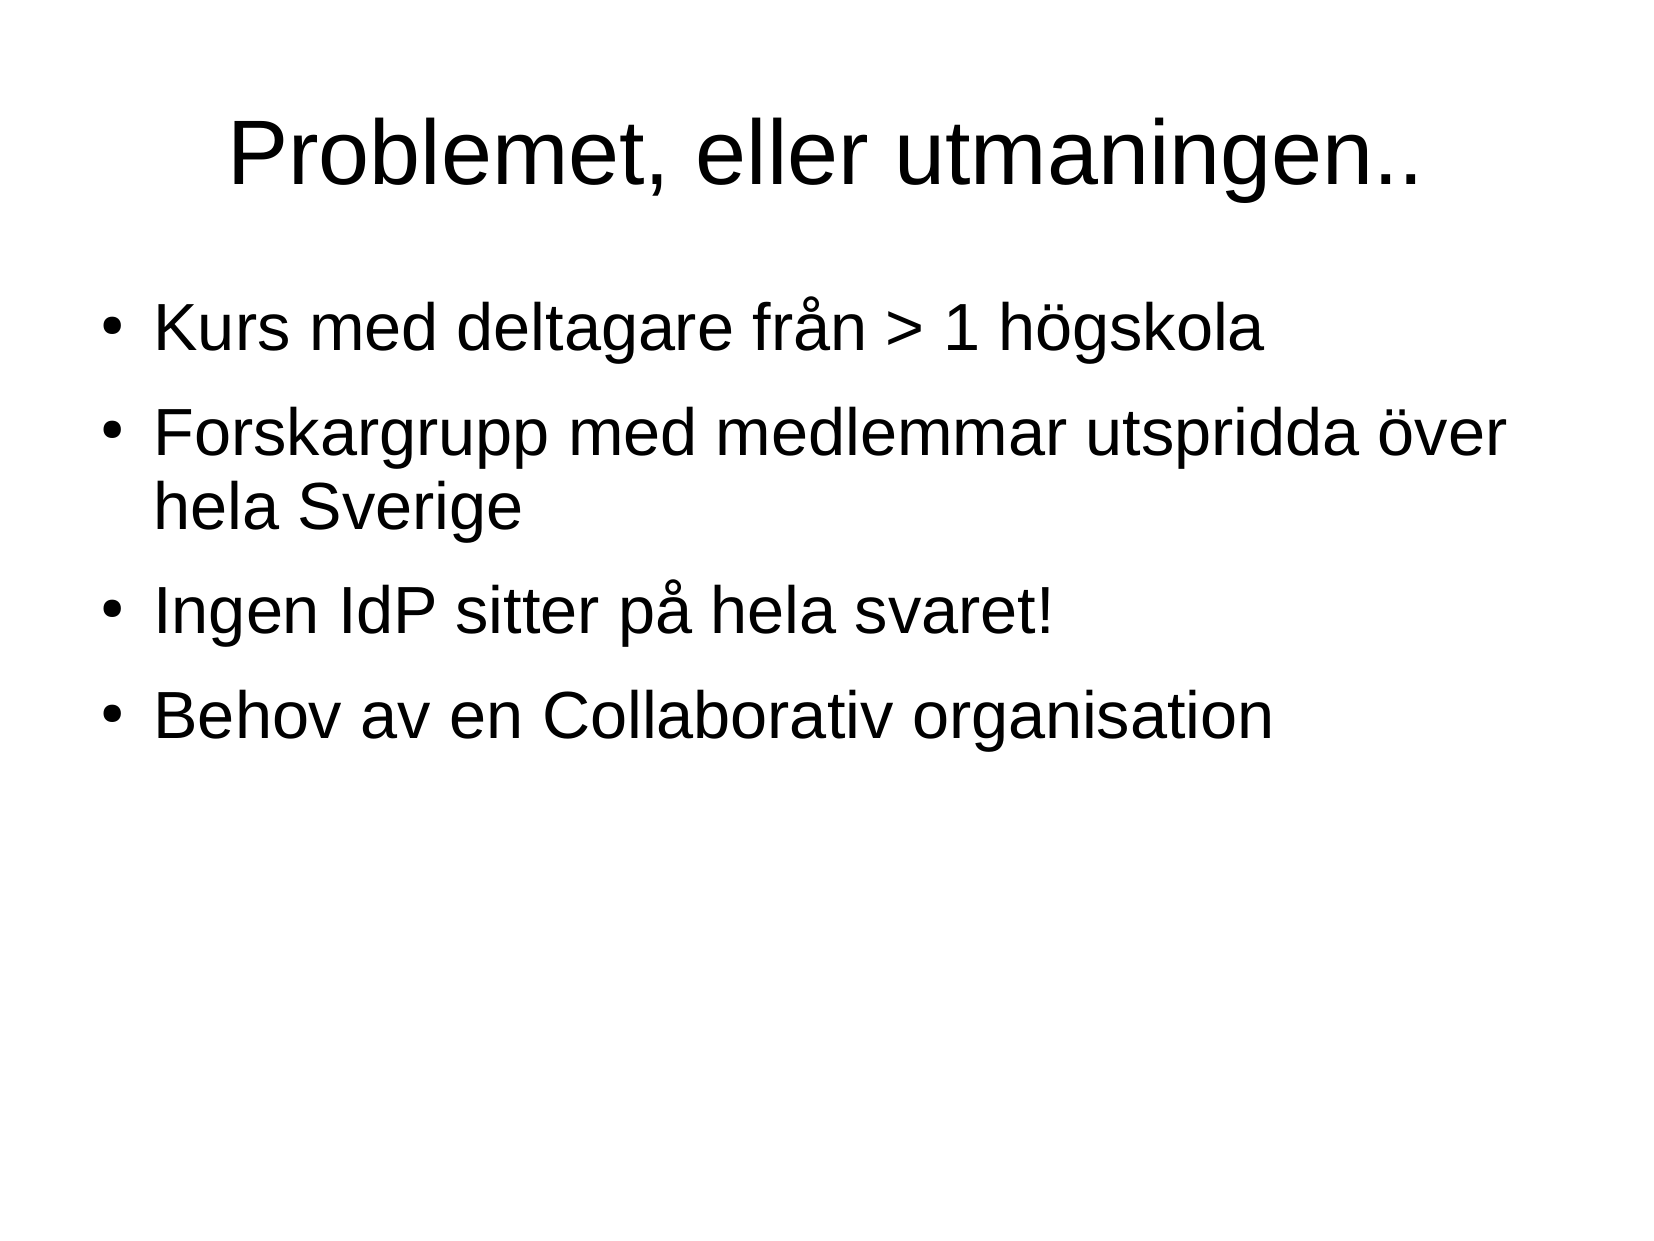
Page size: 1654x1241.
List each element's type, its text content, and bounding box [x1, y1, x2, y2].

list Kurs med deltagare från > 1 högskola Forskargrupp med medlemmar utspridda över hela Sverige Ingen IdP sitter på hela svaret! Behov av en Collaborativ organisation [82, 290, 1571, 1109]
title Problemet, eller utmaningen.. [82, 49, 1571, 257]
